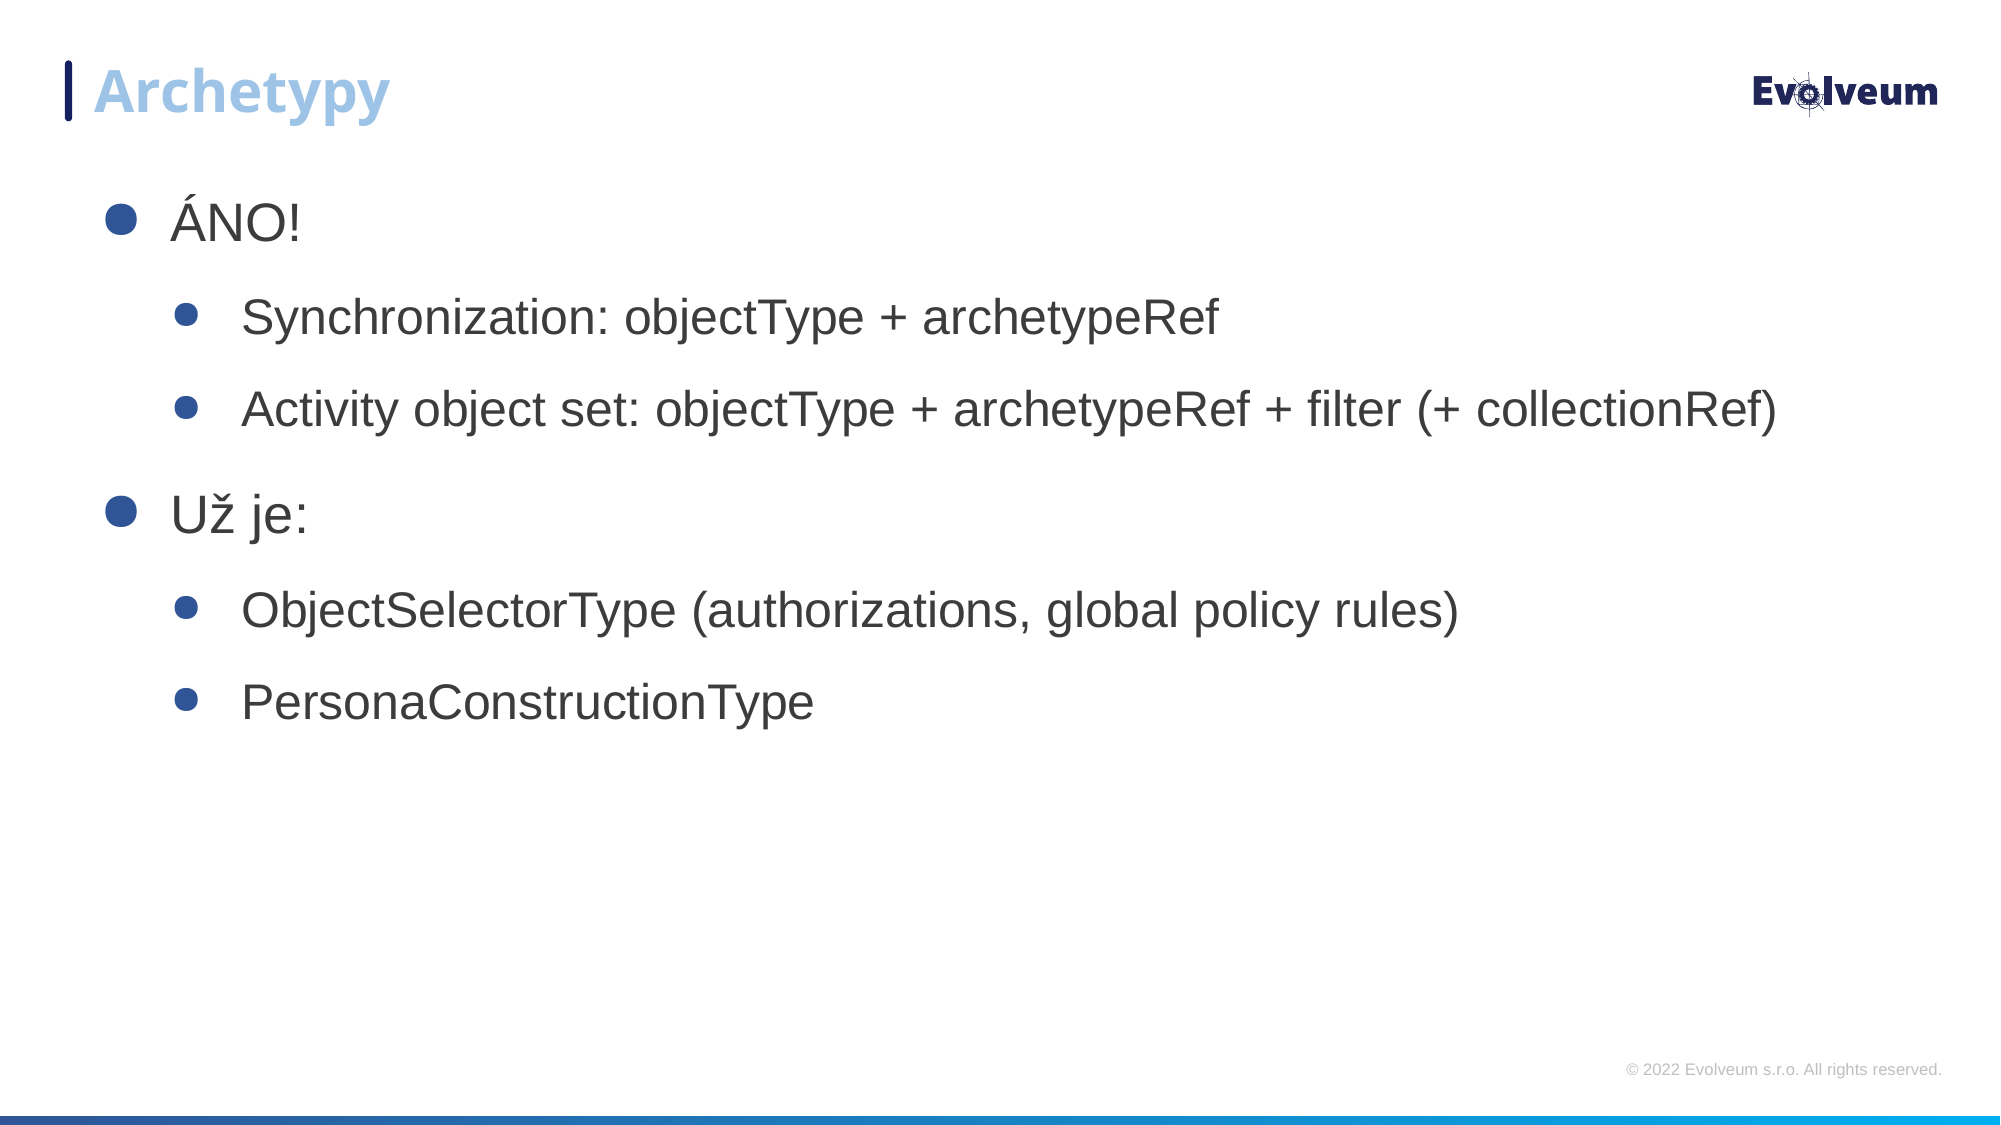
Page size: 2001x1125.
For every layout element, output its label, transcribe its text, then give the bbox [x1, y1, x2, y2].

list ÁNO! Synchronization: objectType + archetypeRef Activity object set: objectType + archetypeRef + filter (+ collectionRef) Už je: ObjectSelectorType (authorizations, global policy rules) PersonaConstructionType [84, 183, 1916, 1004]
title Archetypy [94, 47, 1687, 133]
